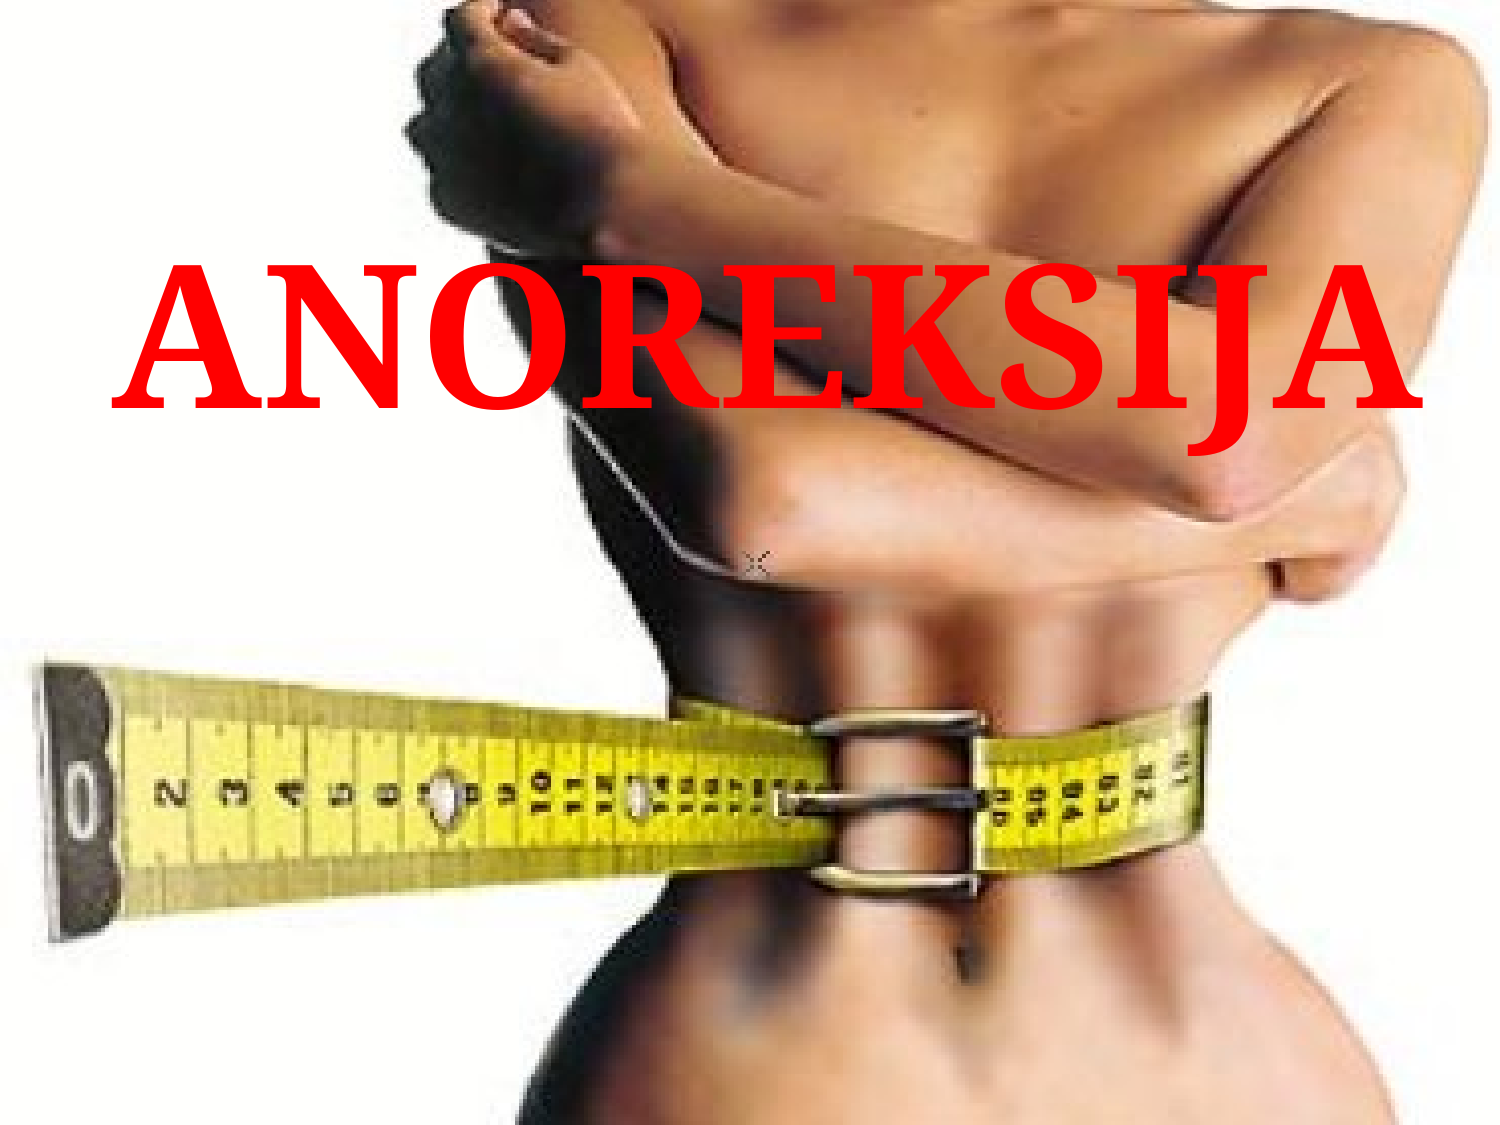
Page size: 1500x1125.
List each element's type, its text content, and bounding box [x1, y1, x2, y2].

title ANOREKSIJA [88, 220, 1447, 438]
picture [0, 0, 1500, 1125]
